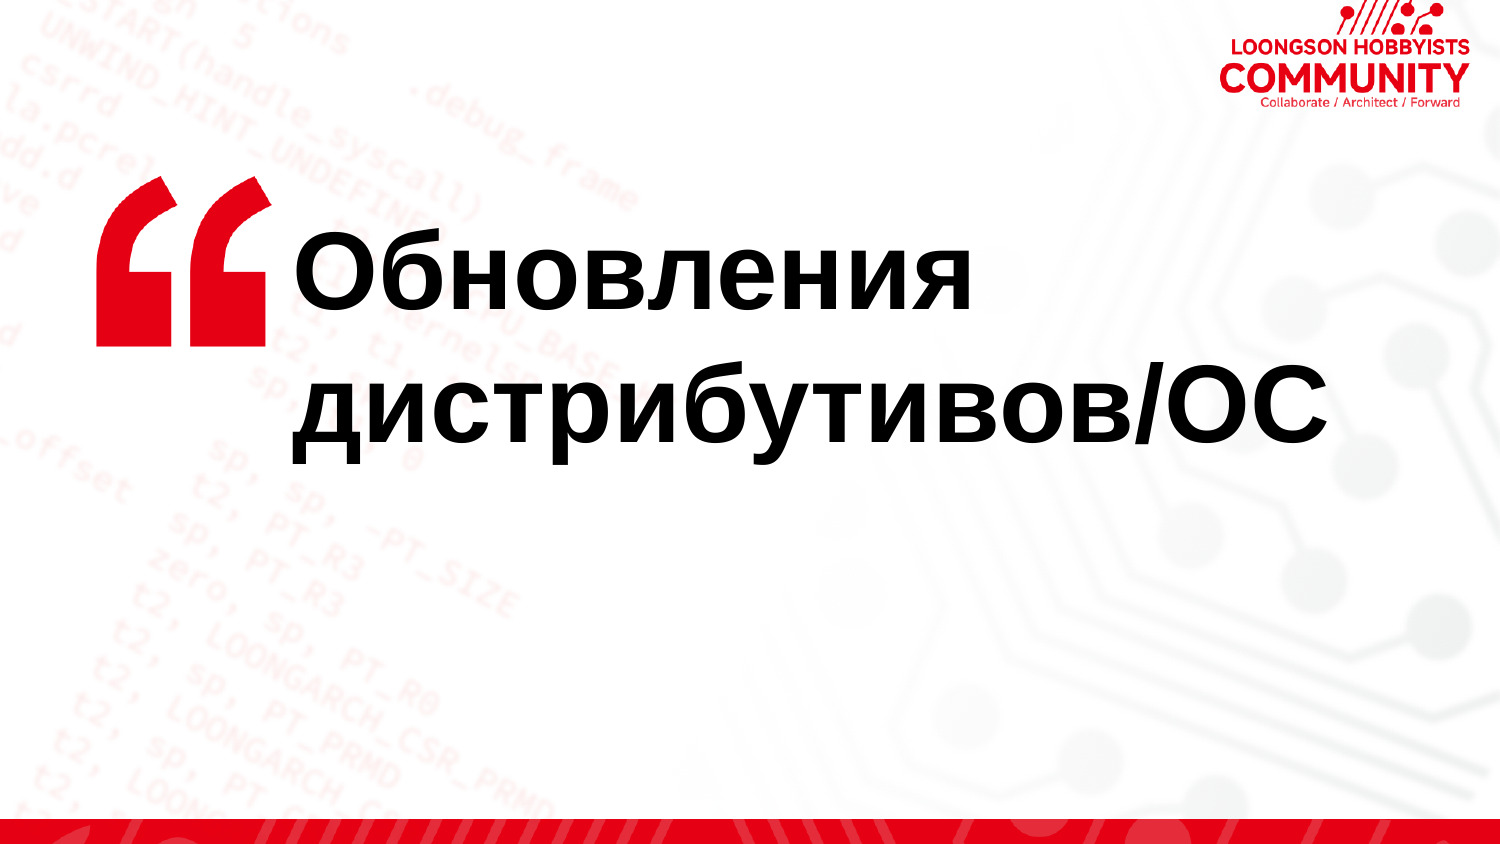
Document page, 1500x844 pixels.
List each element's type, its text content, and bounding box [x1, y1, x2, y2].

picture [0, 0, 1500, 844]
title Обновления дистрибутивов/ОС [277, 138, 1446, 525]
